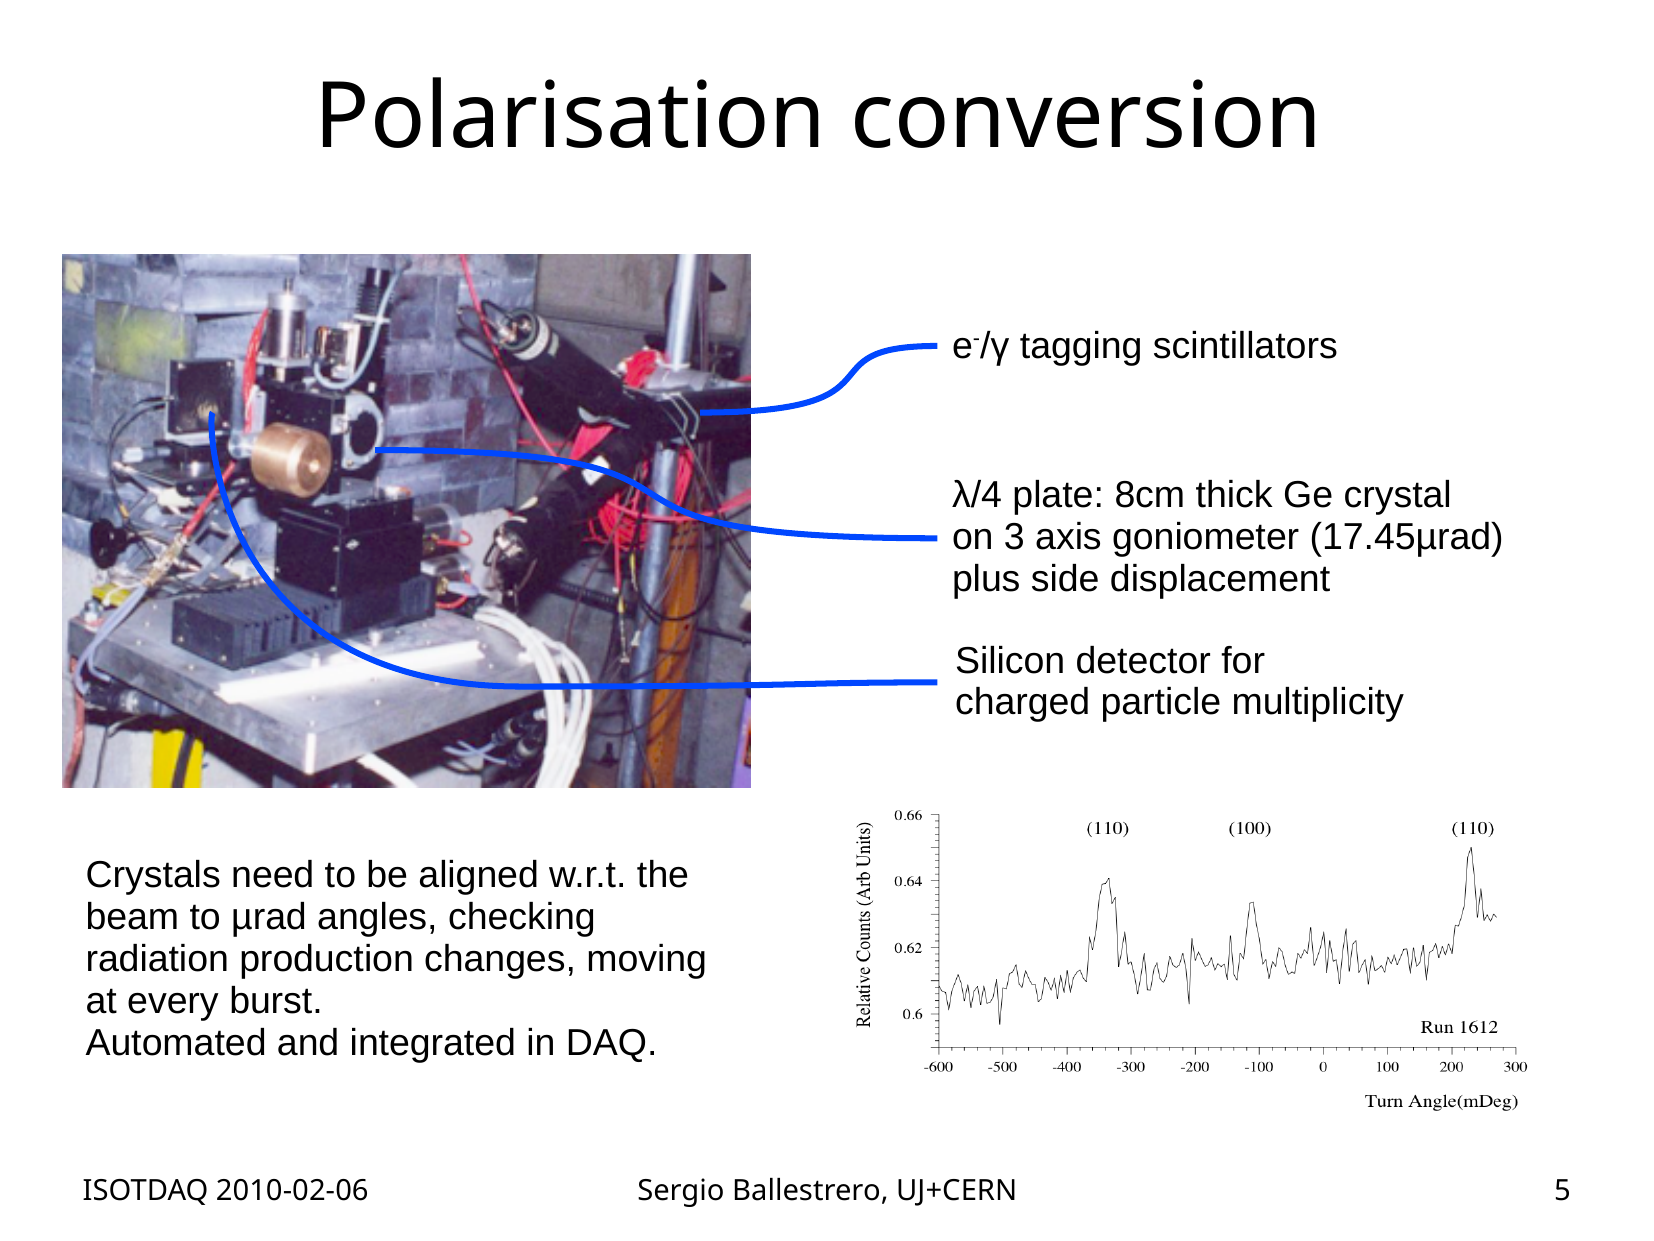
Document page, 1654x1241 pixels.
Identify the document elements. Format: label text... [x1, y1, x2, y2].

text_box Silicon detector for charged particle multiplicity [937, 628, 1425, 737]
picture [851, 807, 1531, 1112]
text_box Crystals need to be aligned w.r.t. the beam to µrad angles, checking radiation production changes, moving at every burst. Automated and integrated in DAQ. [70, 845, 726, 1078]
text_box λ/4 plate: 8cm thick Ge crystal on 3 axis goniometer (17.45µrad) plus side displacement [937, 465, 1519, 611]
title Polarisation conversion [75, 37, 1564, 188]
picture [62, 254, 751, 788]
text_box e-/γ tagging scintillators [937, 316, 1425, 376]
